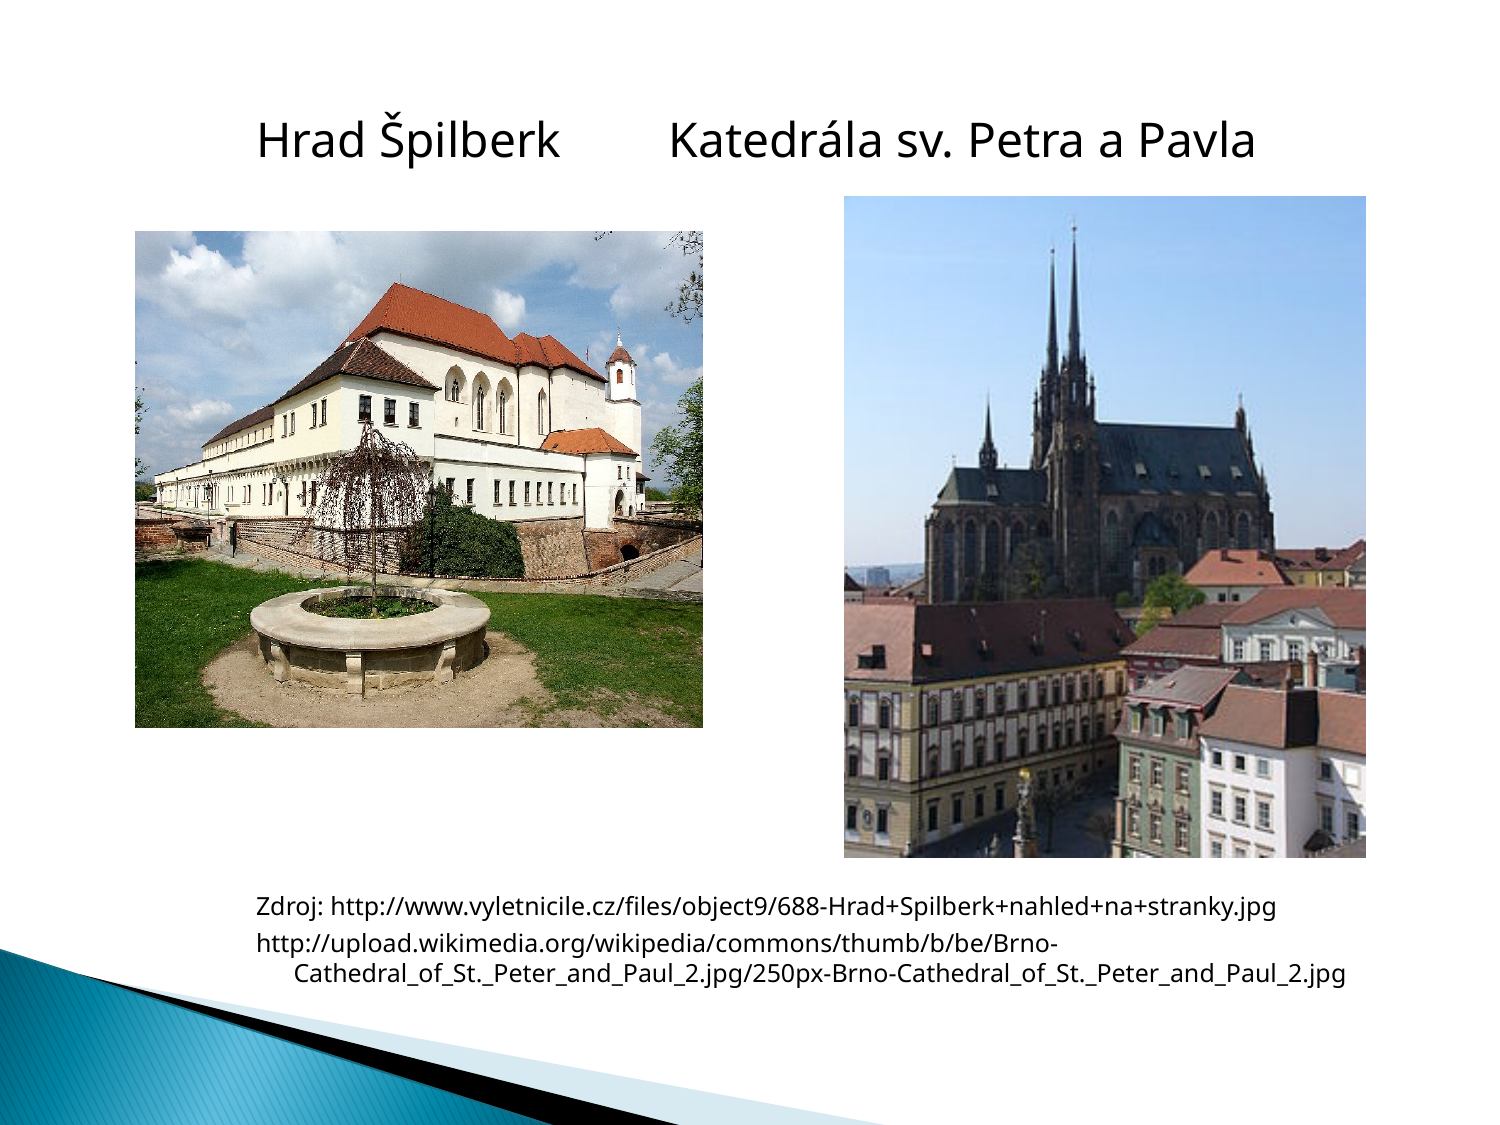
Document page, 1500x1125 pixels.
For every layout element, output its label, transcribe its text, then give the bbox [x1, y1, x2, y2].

list Hrad Špilberk Katedrála sv. Petra a Pavla Zdroj: http://www.vyletnicile.cz/files/object9/688-Hrad+Spilberk+nahled+na+stranky.jpg http://upload.wikimedia.org/wikipedia/commons/thumb/b/be/Brno-Cathedral_of_St._Peter_and_Paul_2.jpg/250px-Brno-Cathedral_of_St._Peter_and_Paul_2.jpg [75, 101, 1426, 1005]
picture [844, 196, 1366, 858]
picture [135, 231, 703, 728]
